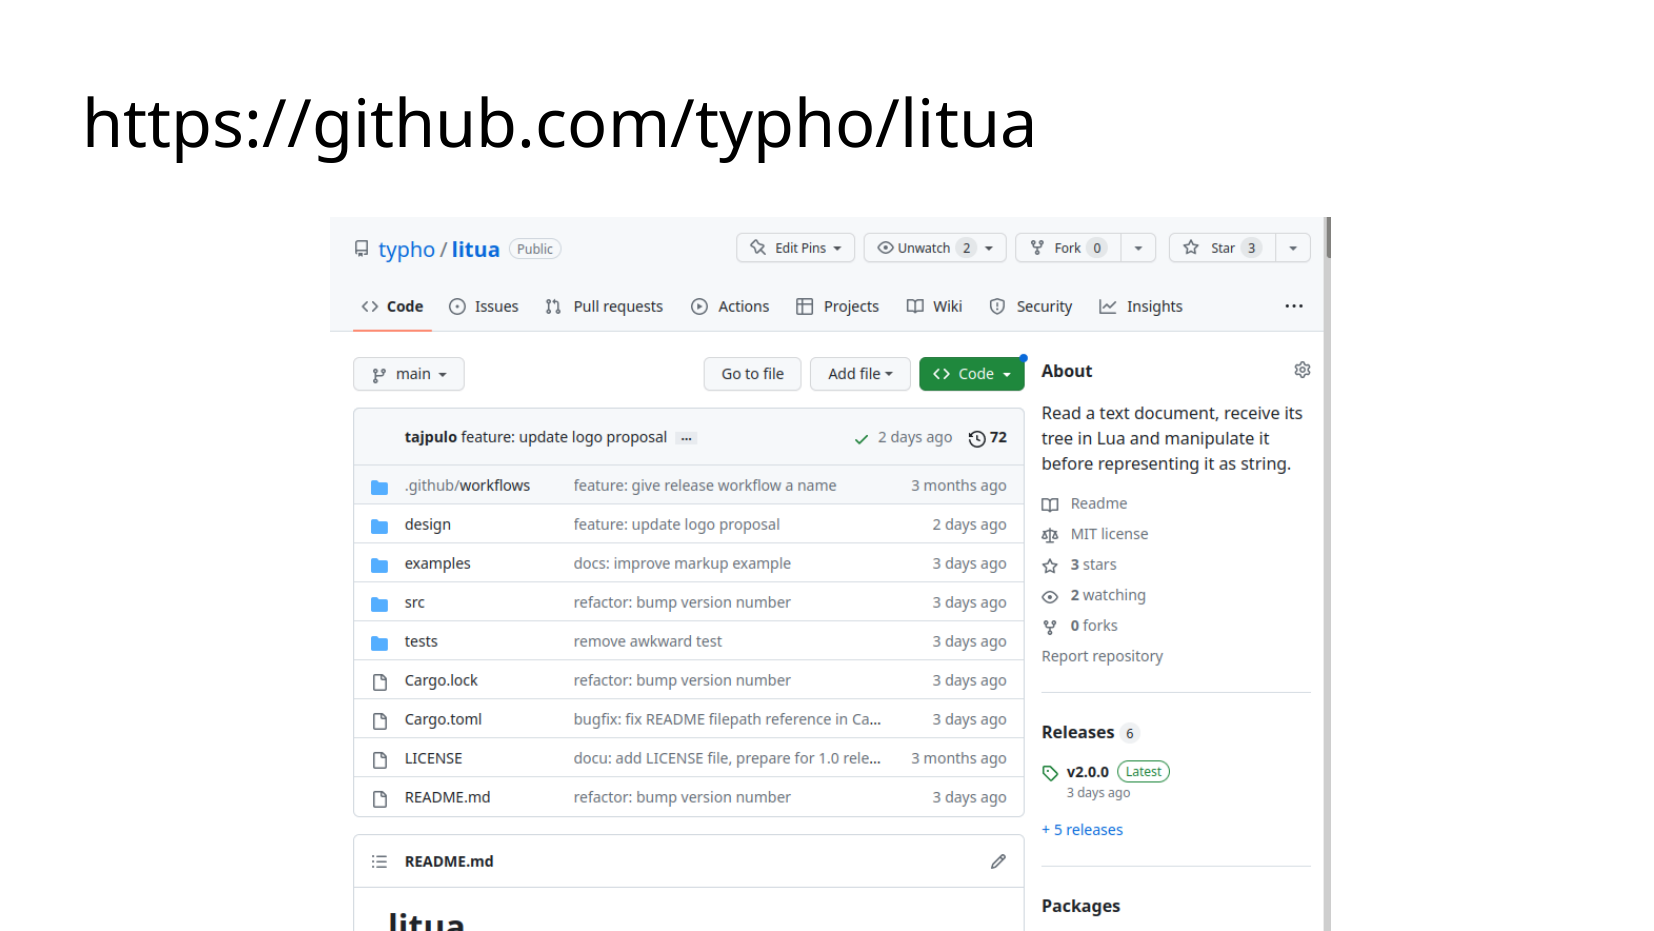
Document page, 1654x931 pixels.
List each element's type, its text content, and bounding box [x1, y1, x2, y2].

text_box https://github.com/typho/litua [82, 37, 1571, 207]
picture [330, 217, 1331, 931]
